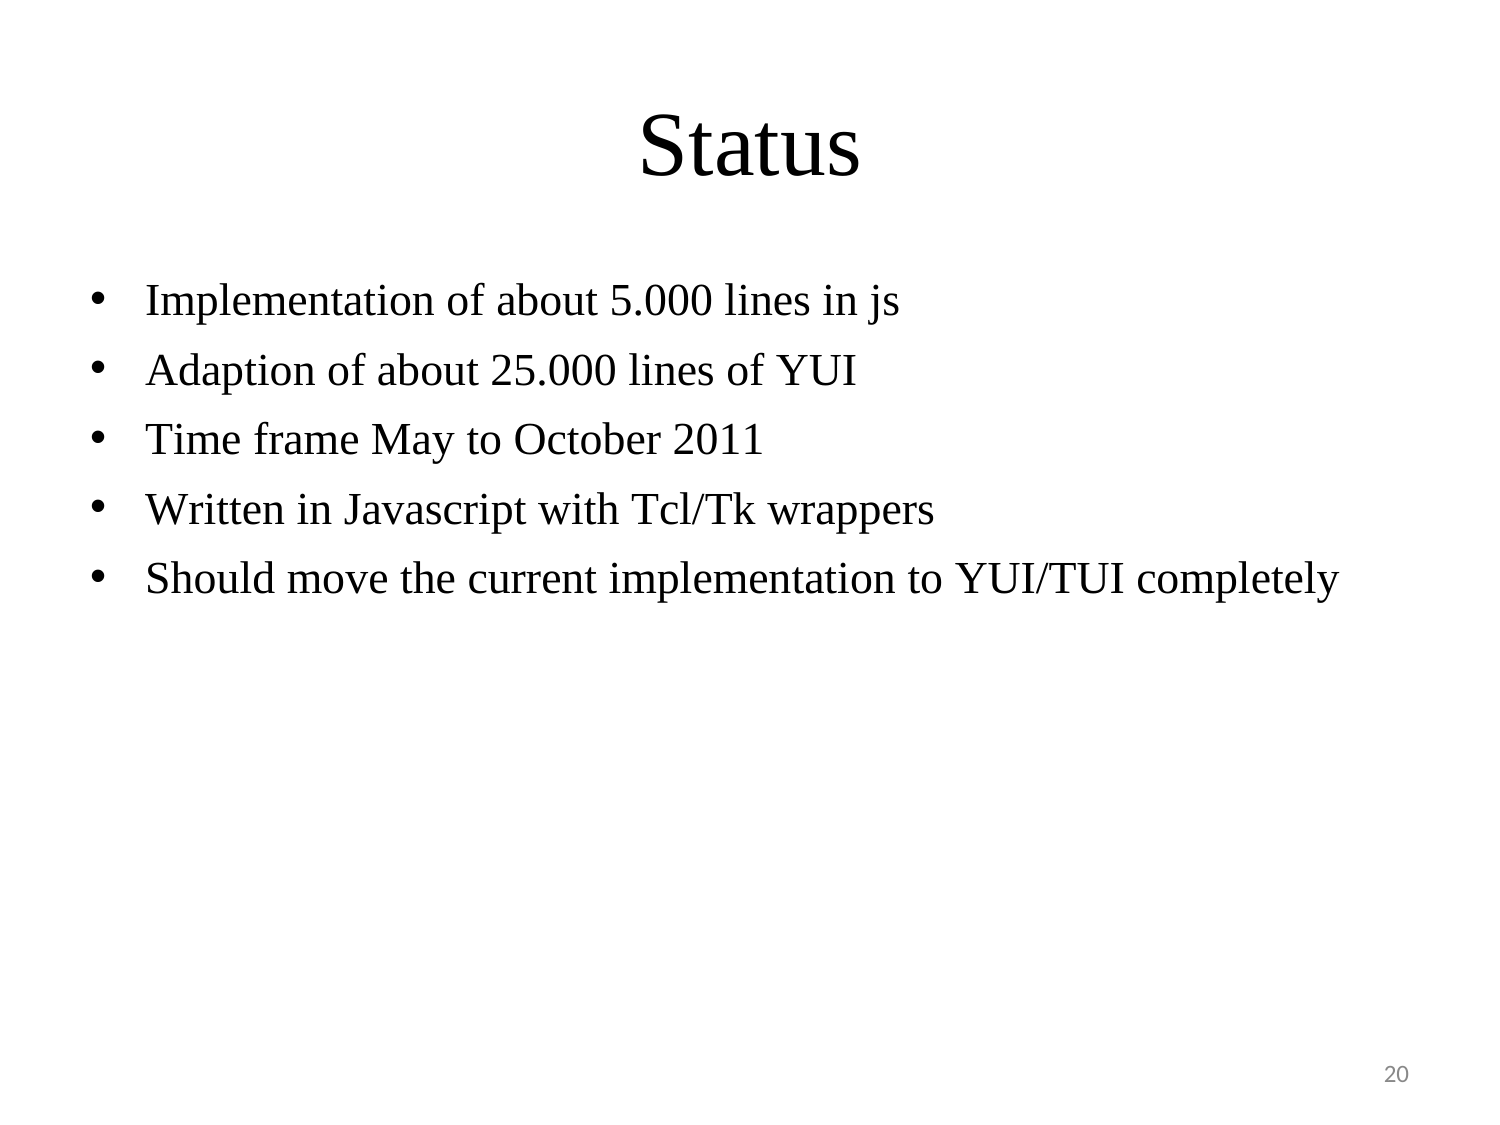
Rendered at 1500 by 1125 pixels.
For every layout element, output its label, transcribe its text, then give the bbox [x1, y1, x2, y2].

text_box Implementation of about 5.000 lines in js Adaption of about 25.000 lines of YUI Time frame May to October 2011 Written in Javascript with Tcl/Tk wrappers Should move the current implementation to YUI/TUI completely [75, 262, 1426, 1005]
text_box Status‏ [75, 45, 1426, 233]
